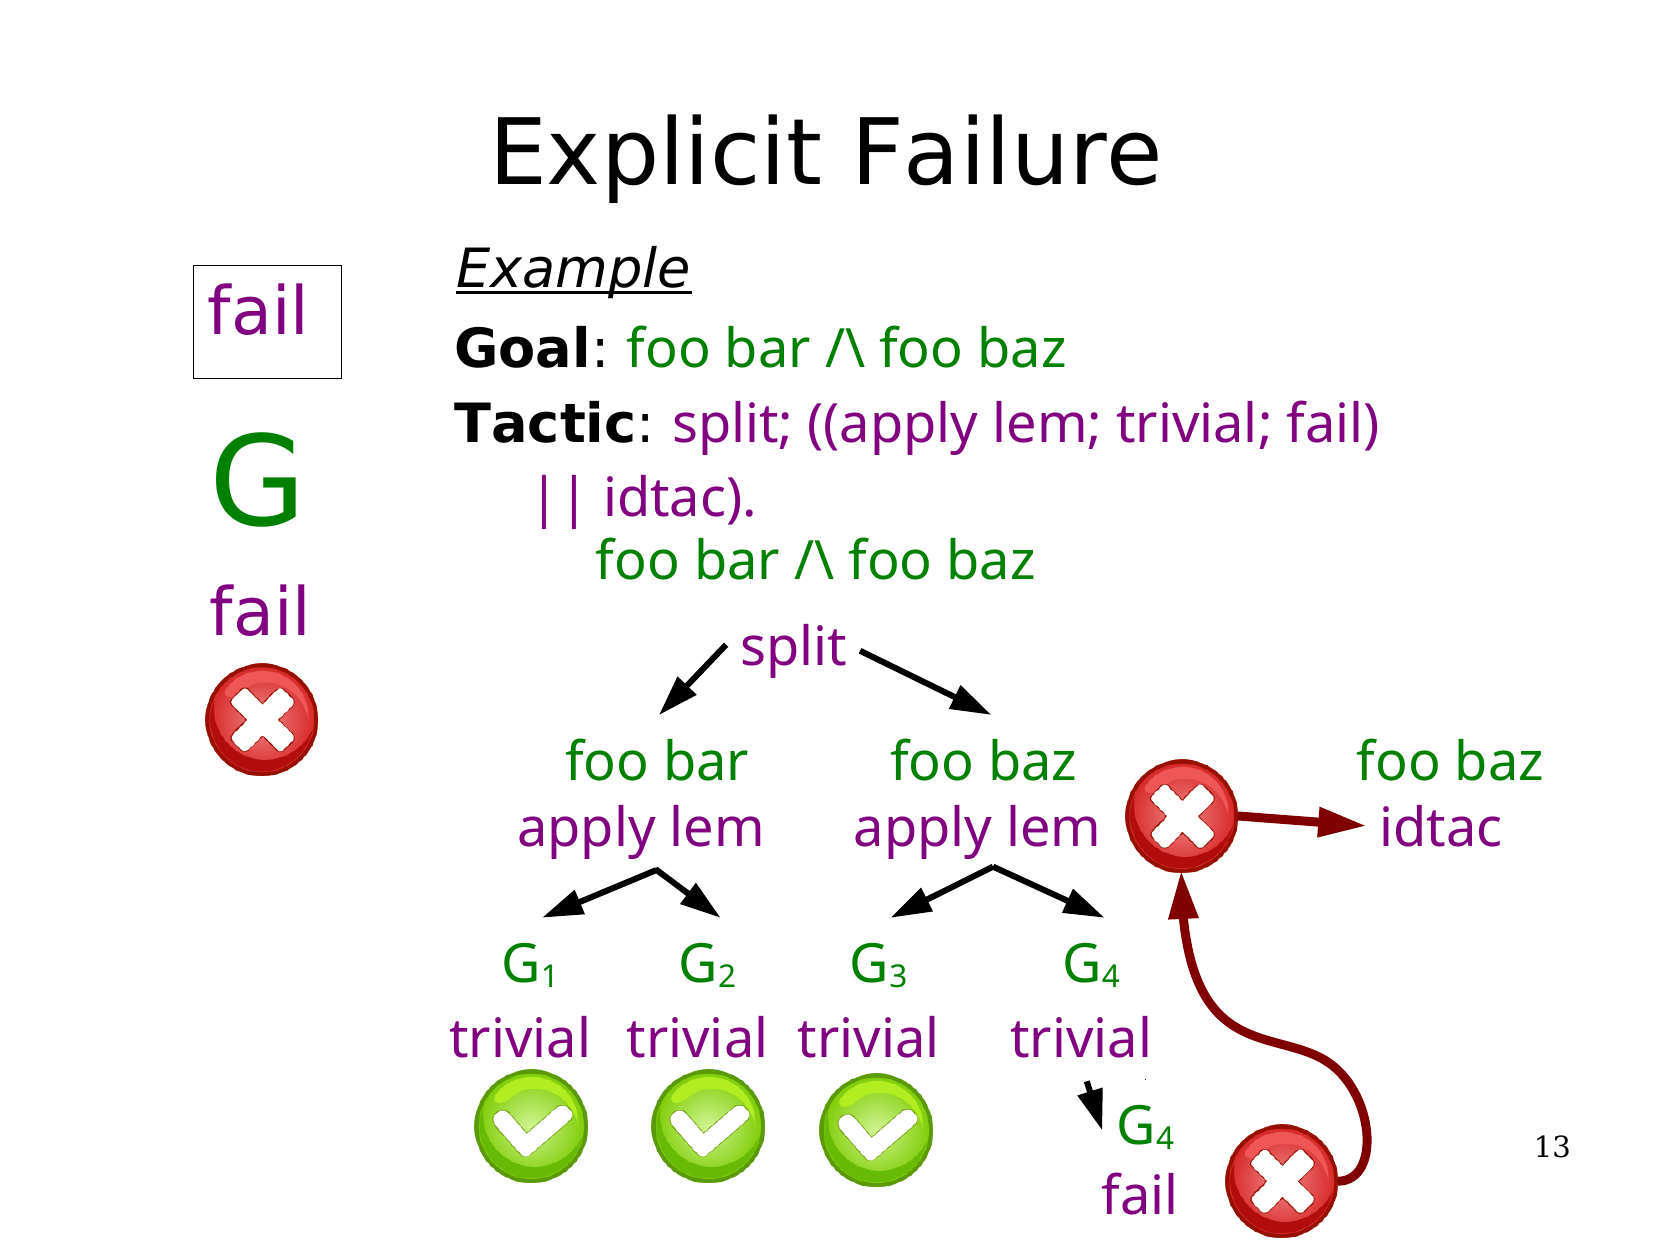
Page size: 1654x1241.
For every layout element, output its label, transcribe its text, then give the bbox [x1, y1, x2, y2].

text_box trivial [611, 992, 783, 1078]
text_box foo bar [550, 714, 769, 781]
text_box Example [441, 230, 855, 302]
text_box split [725, 600, 865, 686]
text_box G1 [486, 917, 600, 992]
text_box fail [193, 265, 342, 379]
text_box fail [194, 566, 330, 676]
text_box apply lem [502, 781, 811, 867]
picture [1125, 759, 1238, 873]
text_box G4 [1047, 917, 1161, 992]
picture [474, 1069, 588, 1183]
text_box trivial [995, 992, 1178, 1078]
text_box idtac [1364, 781, 1550, 867]
text_box trivial [783, 992, 966, 1078]
text_box Tactic: split; ((apply lem; trivial; fail) || idtac). [439, 377, 1613, 534]
text_box G3 [835, 917, 948, 992]
picture [819, 1078, 933, 1187]
text_box foo baz [1341, 714, 1573, 801]
text_box trivial [434, 992, 611, 1078]
text_box Goal: foo bar /\ foo baz [439, 302, 1097, 377]
title Explicit Failure [82, 49, 1571, 257]
text_box fail [1086, 1148, 1232, 1235]
text_box foo baz [875, 714, 1107, 781]
text_box G4 [1102, 1079, 1190, 1148]
text_box G2 [663, 917, 777, 992]
text_box G [194, 402, 338, 563]
text_box apply lem [839, 781, 1125, 867]
text_box foo bar /\ foo baz [581, 514, 1069, 601]
picture [205, 663, 318, 776]
picture [1225, 1124, 1338, 1238]
picture [651, 1069, 765, 1183]
